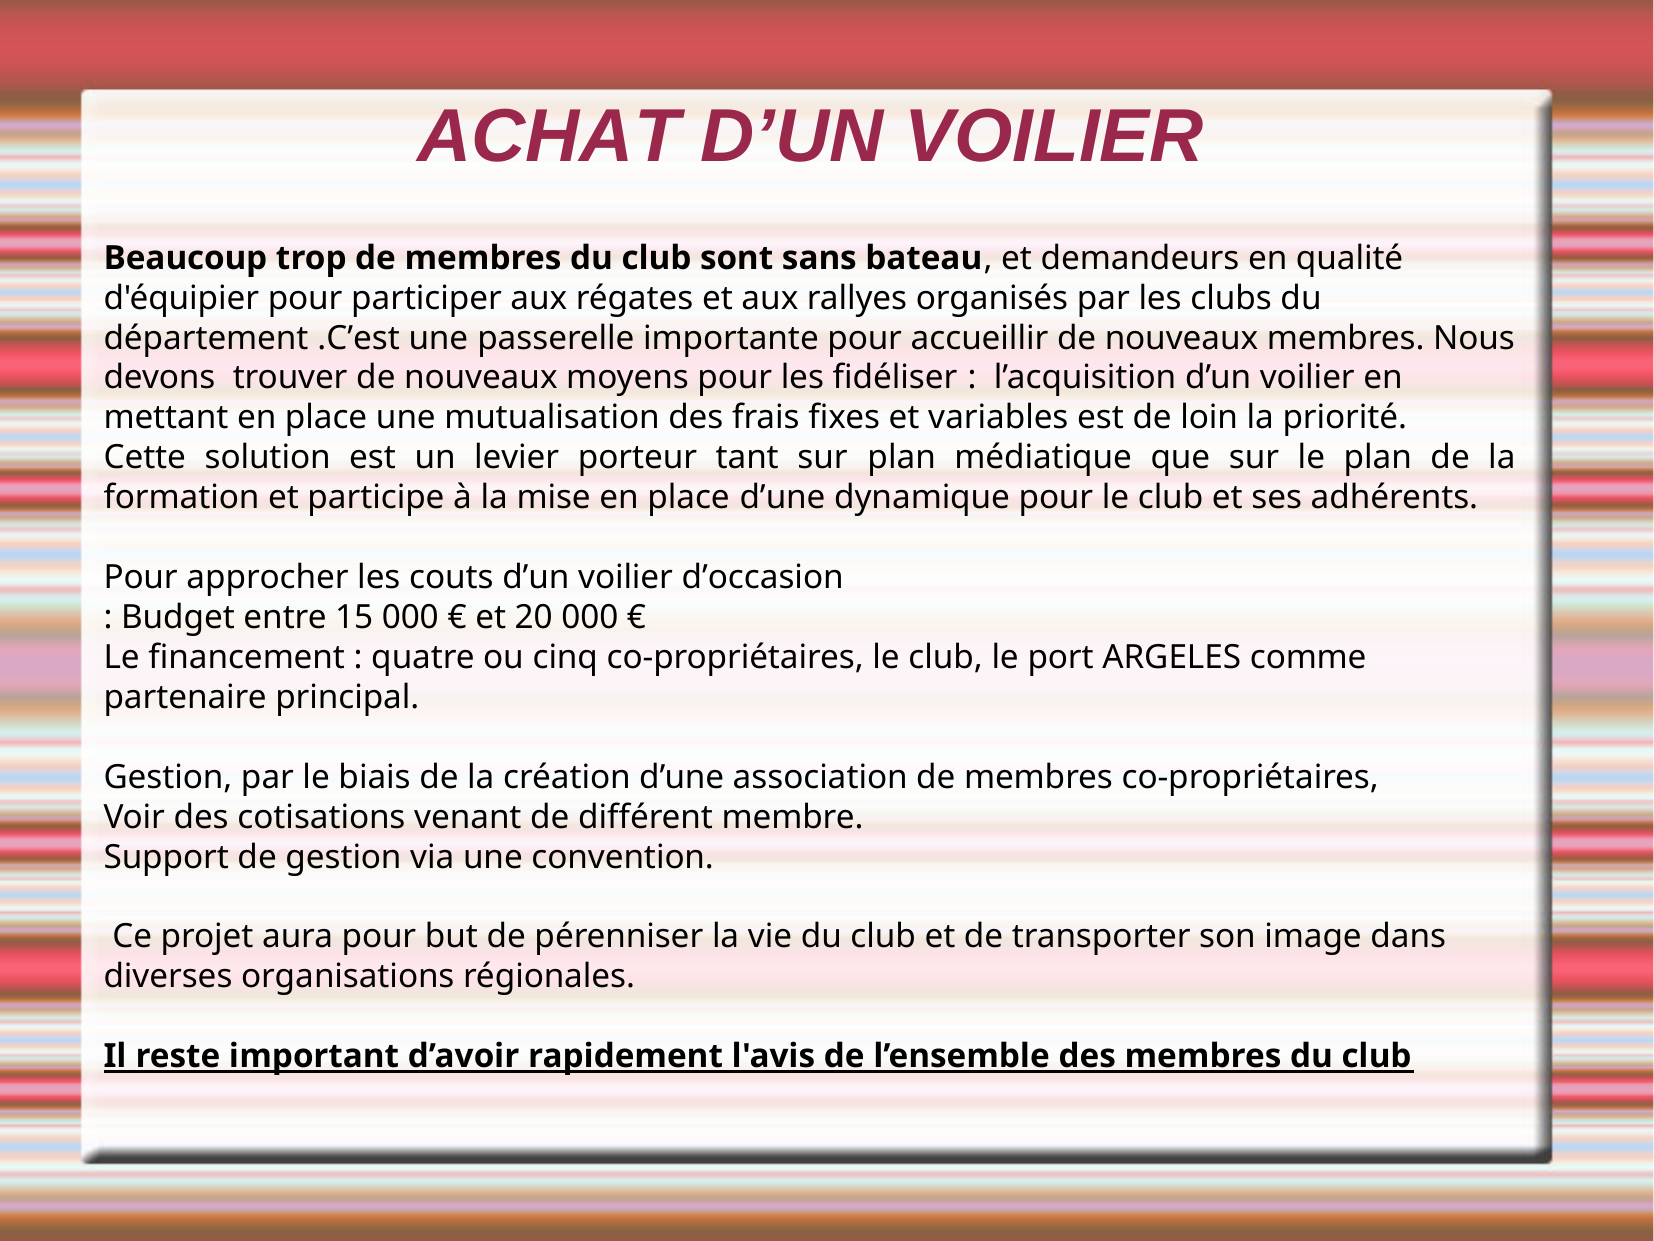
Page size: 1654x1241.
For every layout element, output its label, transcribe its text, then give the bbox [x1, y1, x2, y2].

title ACHAT D’UN VOILIER [88, 86, 1534, 178]
picture [0, 0, 1654, 1241]
text_box Beaucoup trop de membres du club sont sans bateau, et demandeurs en qualité d'équipier pour participer aux régates et aux rallyes organisés par les clubs du département .C’est une passerelle importante pour accueillir de nouveaux membres. Nous devons trouver de nouveaux moyens pour les fidéliser : l’acquisition d’un voilier en mettant en place une mutualisation des frais fixes et variables est de loin la priorité. Cette solution est un levier porteur tant sur plan médiatique que sur le plan de la formation et participe à la mise en place d’une dynamique pour le club et ses adhérents. Pour approcher les couts d’un voilier d’occasion : Budget entre 15 000 € et 20 000 € Le financement : quatre ou cinq co-propriétaires, le club, le port ARGELES comme partenaire principal. Gestion, par le biais de la création d’une association de membres co-propriétaires, Voir des cotisations venant de différent membre. Support de gestion via une convention. Ce projet aura pour but de pérenniser la vie du club et de transporter son image dans diverses organisations régionales. Il reste important d’avoir rapidement l'avis de l’ensemble des membres du club [88, 228, 1534, 1092]
